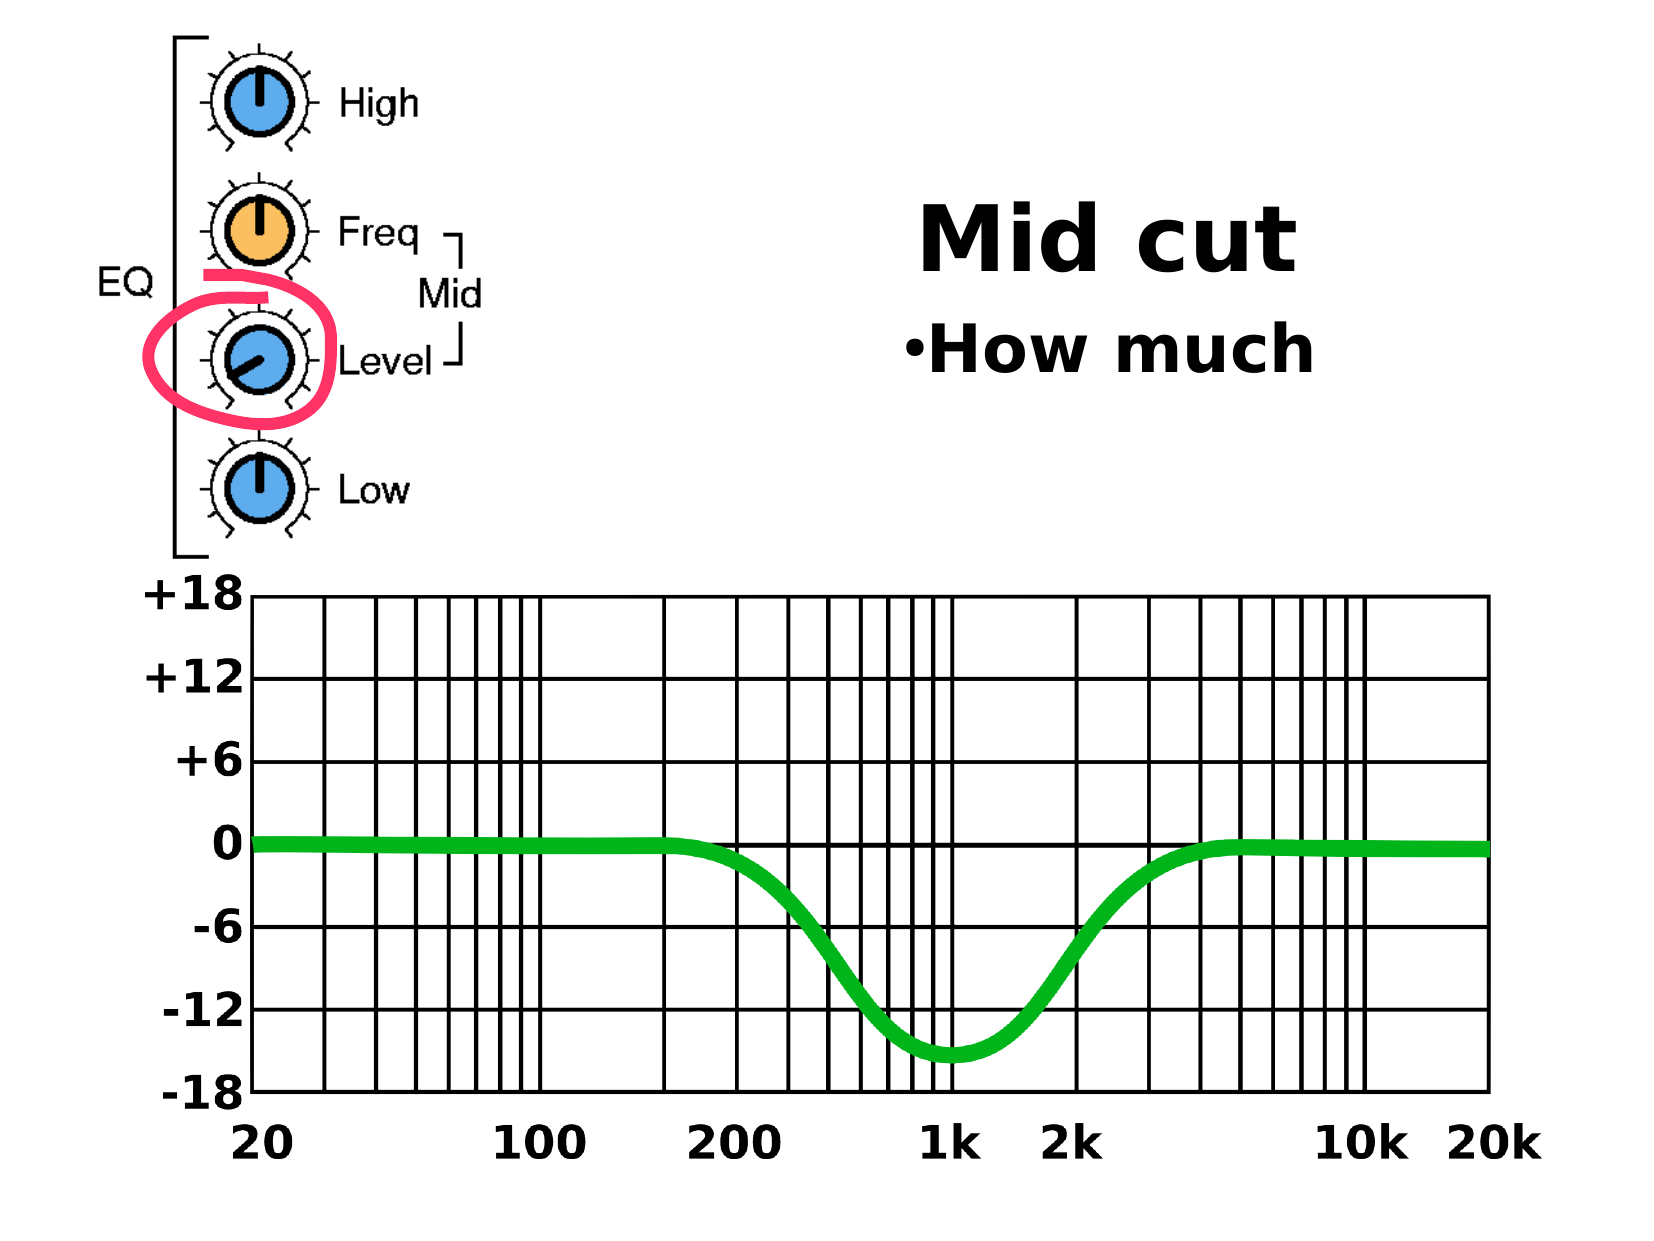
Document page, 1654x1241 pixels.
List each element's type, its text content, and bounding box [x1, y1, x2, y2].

text_box How much [903, 270, 1388, 428]
text_box Mid cut [915, 132, 1385, 270]
picture [88, 28, 491, 568]
picture [145, 574, 1542, 1159]
